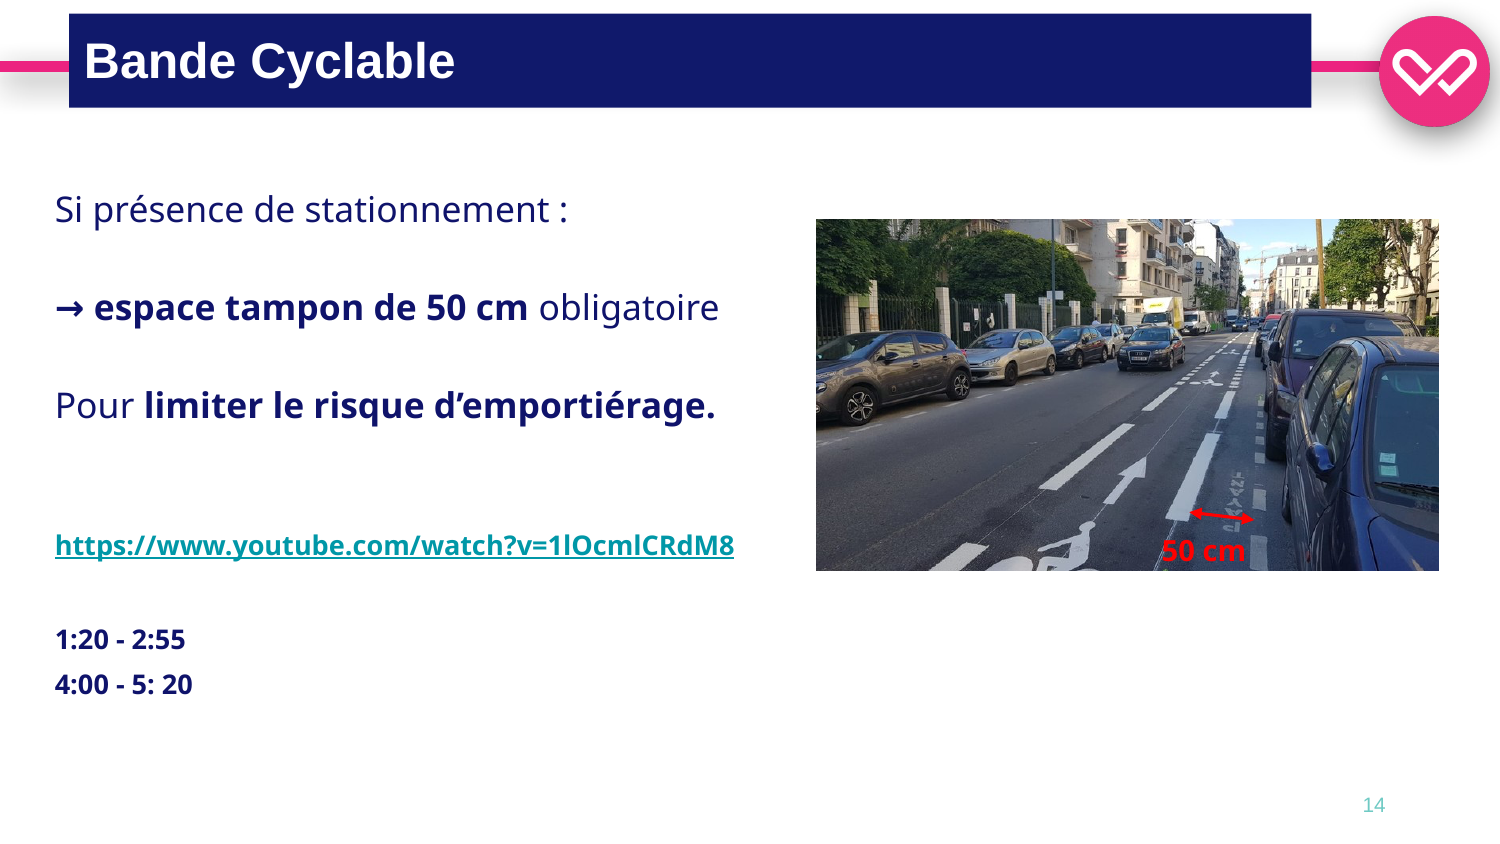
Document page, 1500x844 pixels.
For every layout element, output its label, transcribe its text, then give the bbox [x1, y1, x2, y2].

slide_number <number> [1059, 782, 1397, 827]
picture [1379, 16, 1490, 127]
text_box Si présence de stationnement : → espace tampon de 50 cm obligatoire Pour limiter le risque d’emportiérage. https://www.youtube.com/watch?v=1lOcmlCRdM8 1:20 - 2:55 4:00 - 5: 20 [21, 166, 798, 807]
text_box 50 cm [1126, 524, 1282, 575]
title Bande Cyclable [69, 13, 1312, 108]
picture [816, 219, 1439, 571]
